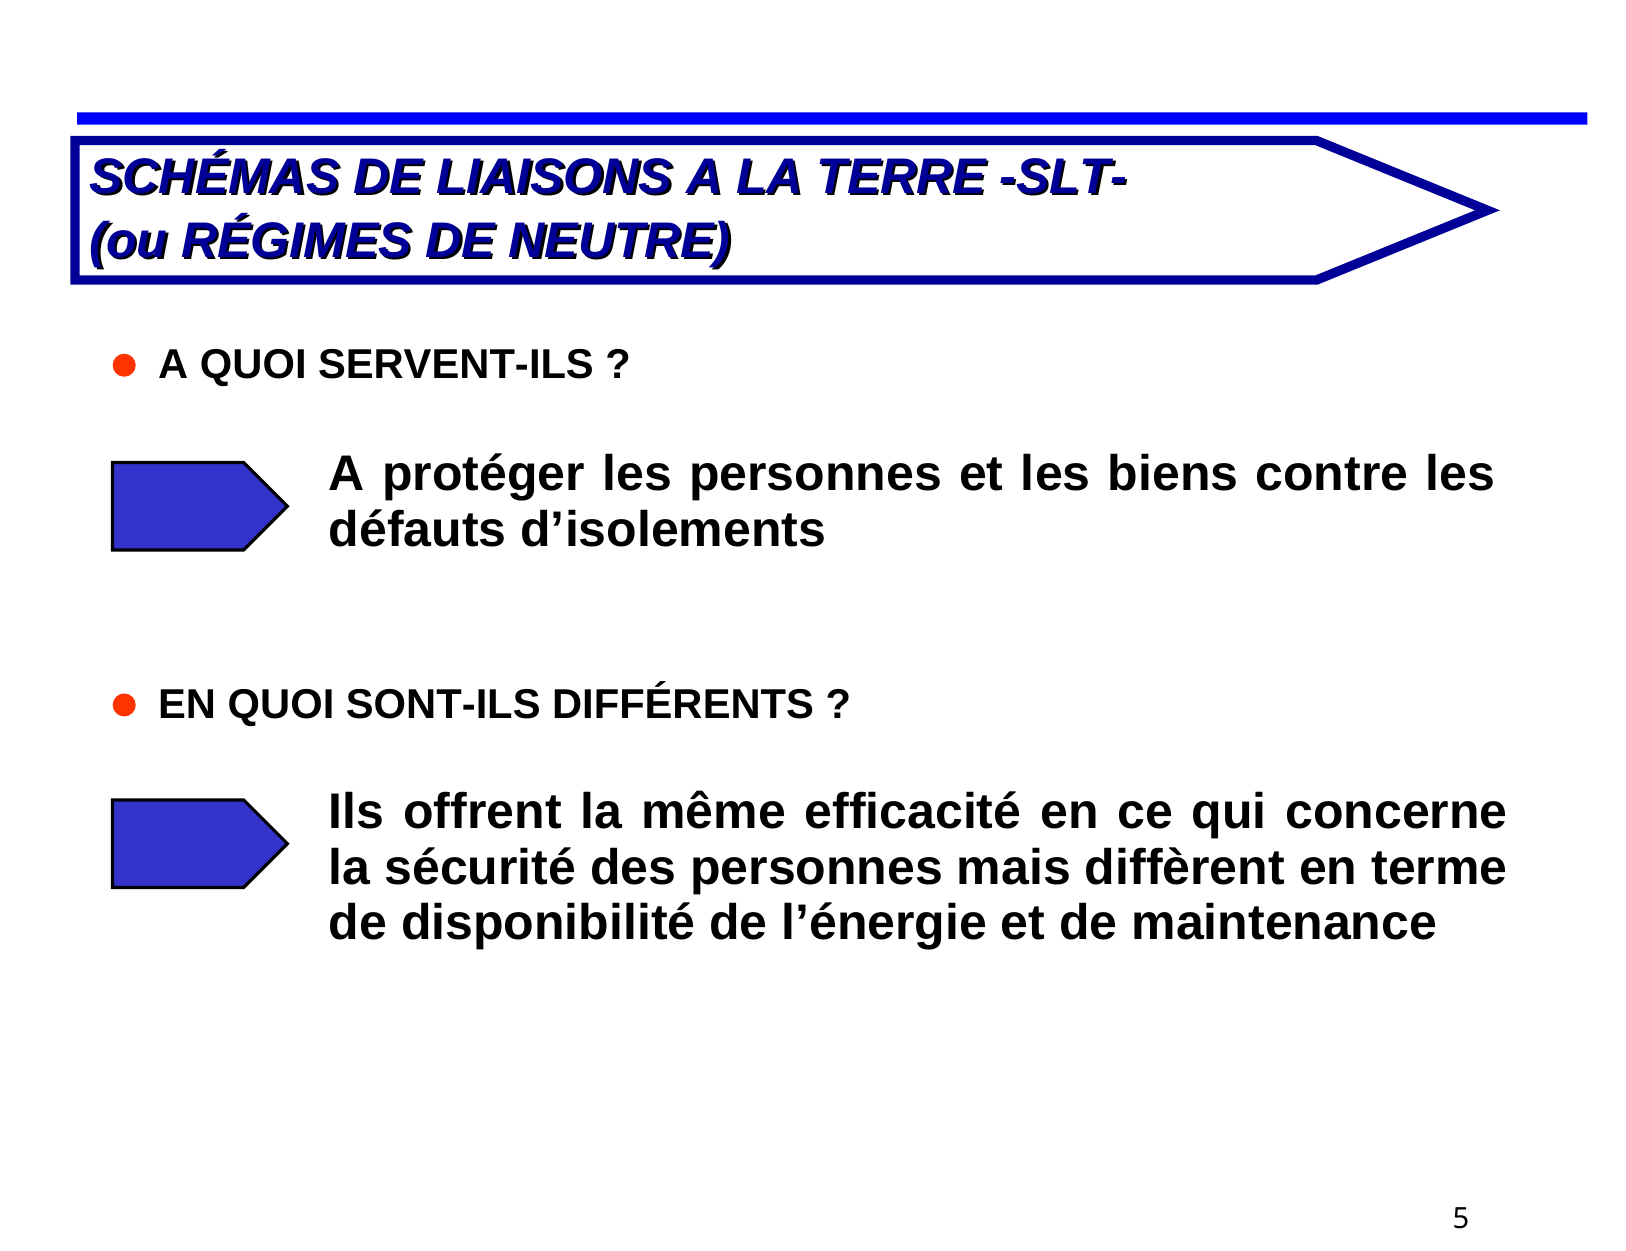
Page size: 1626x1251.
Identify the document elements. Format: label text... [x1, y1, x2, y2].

text_box  A QUOI SERVENT-ILS ? [95, 333, 646, 396]
text_box Ils offrent la même efficacité en ce qui concerne la sécurité des personnes mais diffèrent en terme de disponibilité de l’énergie et de maintenance [312, 774, 1525, 959]
text_box SCHÉMAS DE LIAISONS A LA TERRE -SLT- (ou RÉGIMES DE NEUTRE)‏ [75, 140, 1488, 281]
text_box [112, 462, 288, 550]
text_box [112, 799, 288, 888]
text_box  EN QUOI SONT-ILS DIFFÉRENTS ? [95, 673, 867, 736]
text_box A protéger les personnes et les biens contre les défauts d’isolements [312, 437, 1513, 566]
